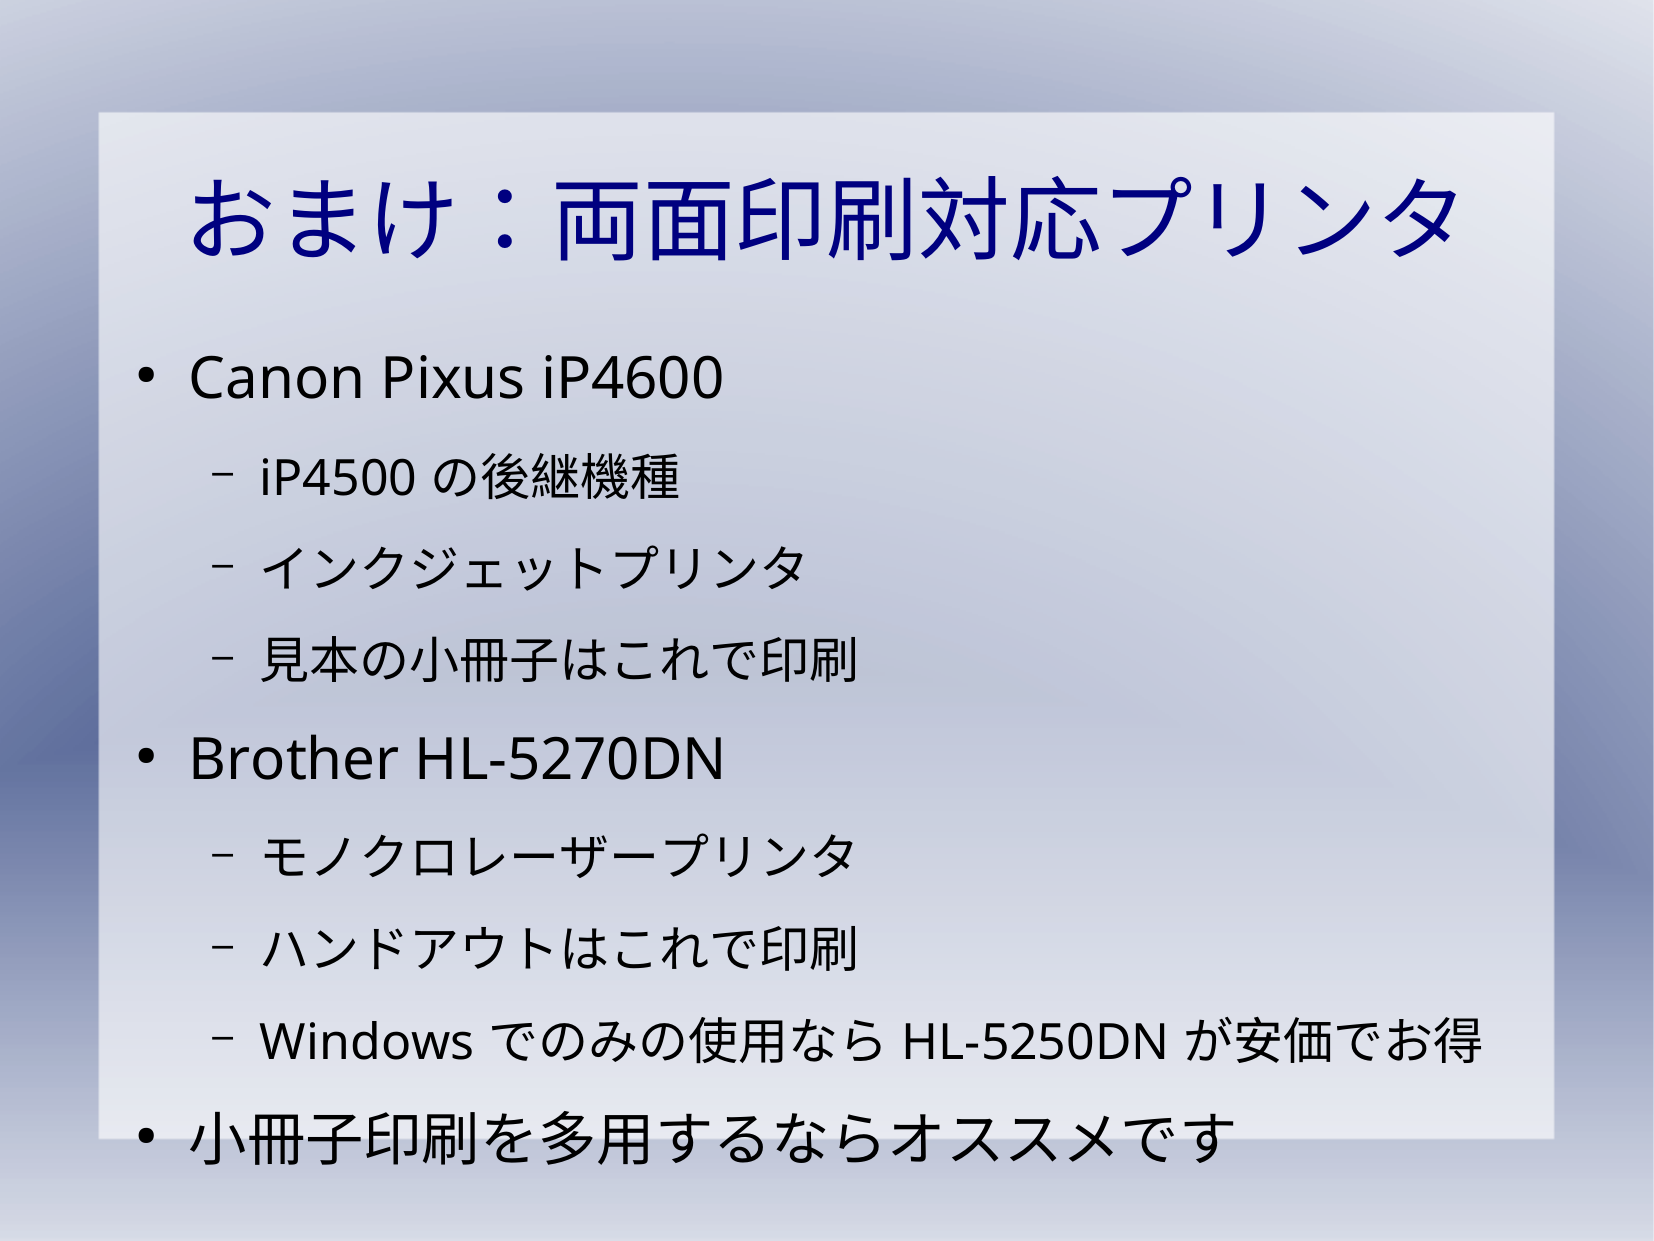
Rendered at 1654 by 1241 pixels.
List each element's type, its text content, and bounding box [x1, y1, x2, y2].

list Canon Pixus iP4600 iP4500の後継機種 インクジェットプリンタ 見本の小冊子はこれで印刷 Brother HL-5270DN モノクロレーザープリンタ ハンドアウトはこれで印刷 Windowsでのみの使用ならHL-5250DNが安価でお得 小冊子印刷を多用するならオススメです [118, 336, 1506, 1053]
picture [0, 0, 1654, 1241]
title おまけ：両面印刷対応プリンタ [118, 121, 1536, 315]
